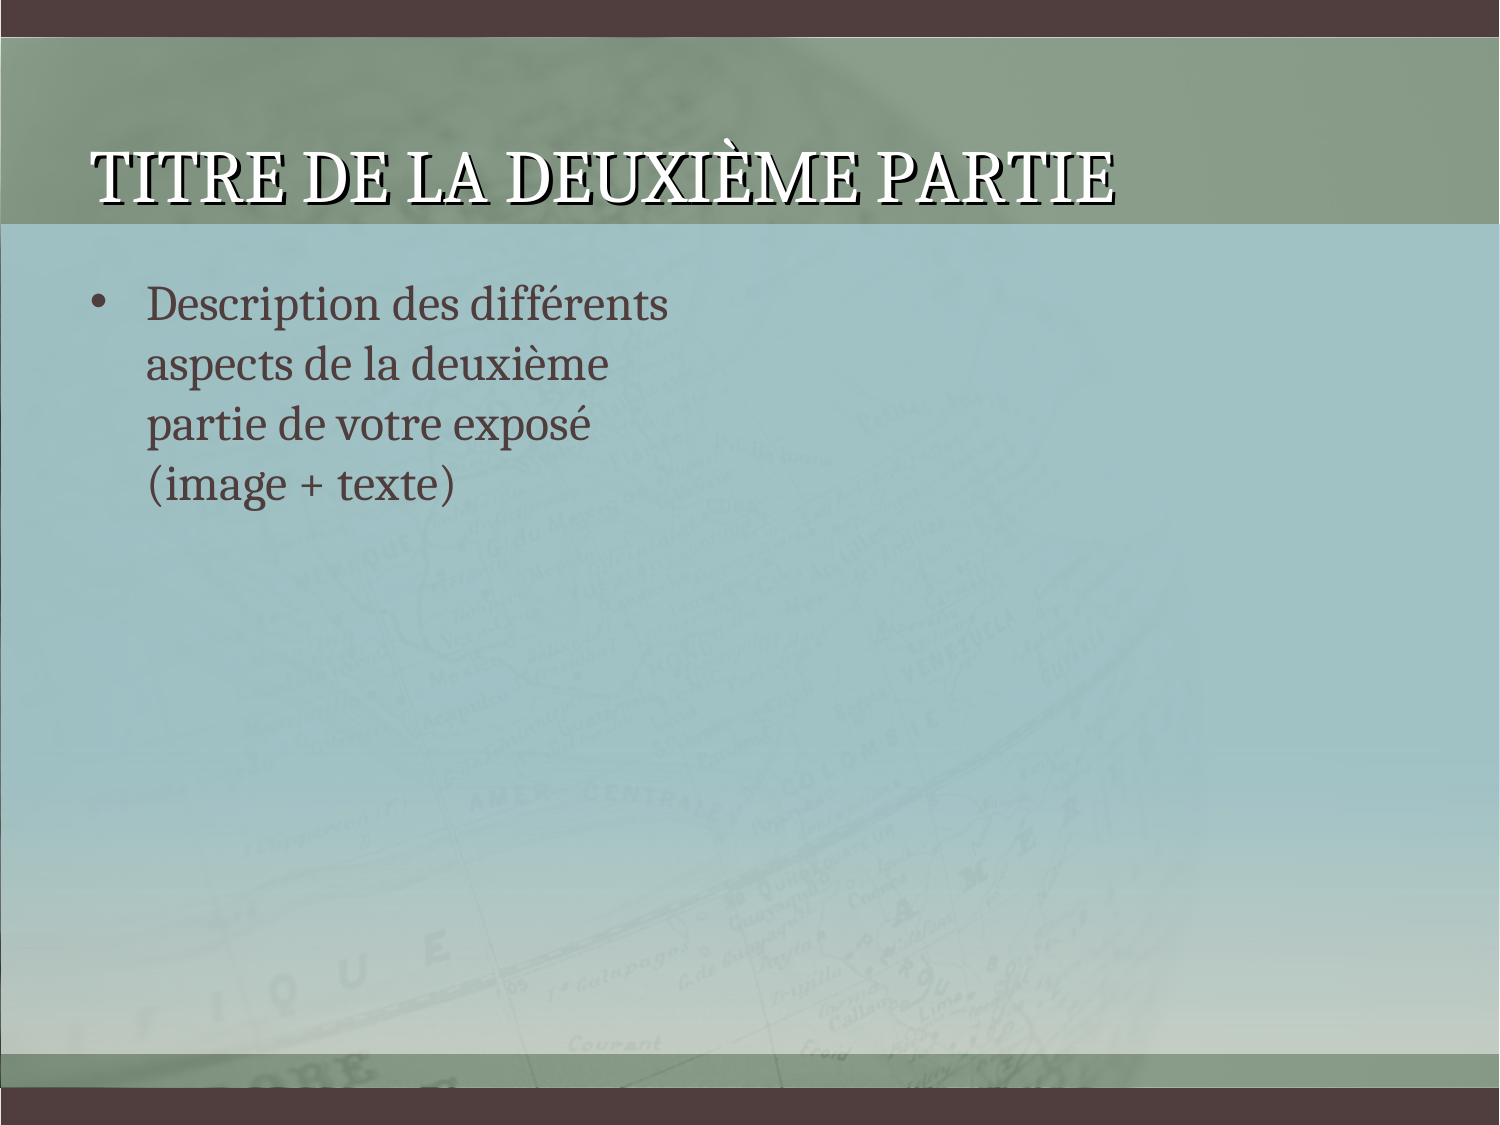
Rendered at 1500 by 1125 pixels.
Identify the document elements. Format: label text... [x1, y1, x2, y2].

title TITRE DE LA DEUXIÈME PARTIE [75, 37, 1426, 225]
picture [0, 223, 1500, 1056]
list Description des différents aspects de la deuxième partie de votre exposé (image + texte) [75, 262, 738, 1005]
